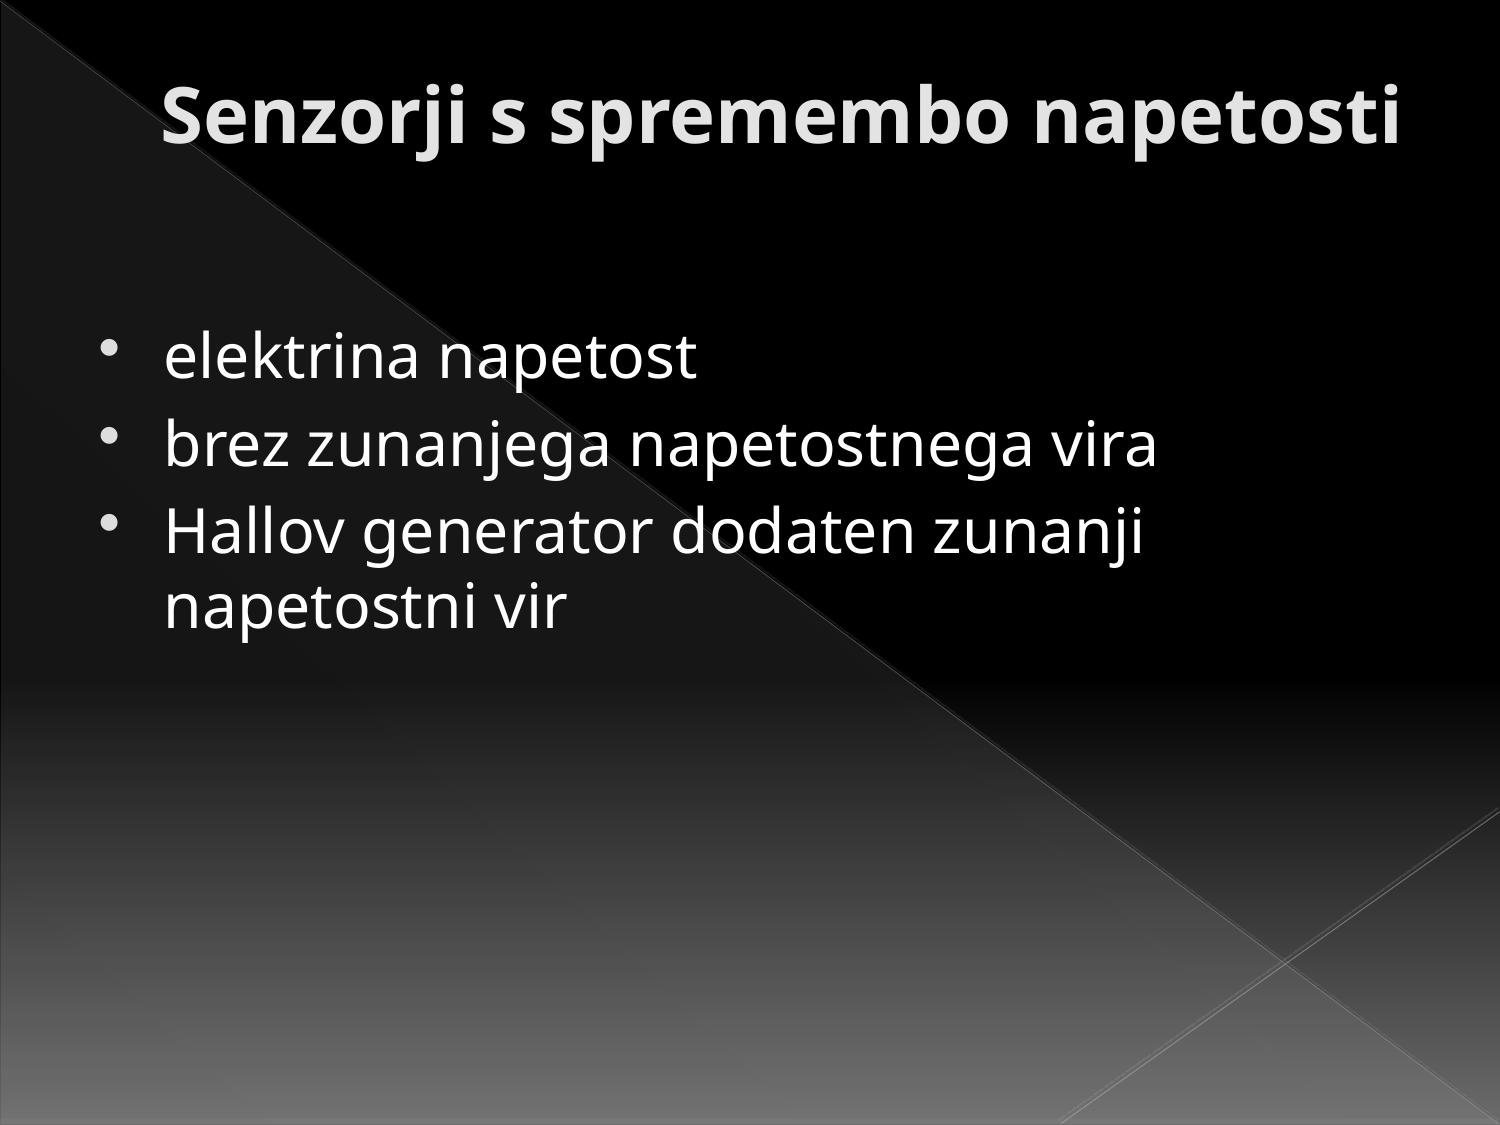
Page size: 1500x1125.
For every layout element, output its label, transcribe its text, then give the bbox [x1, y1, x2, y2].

list elektrina napetost brez zunanjega napetostnega vira Hallov generator dodaten zunanji napetostni vir [75, 308, 1425, 1059]
title Senzorji s spremembo napetosti [75, 43, 1425, 274]
